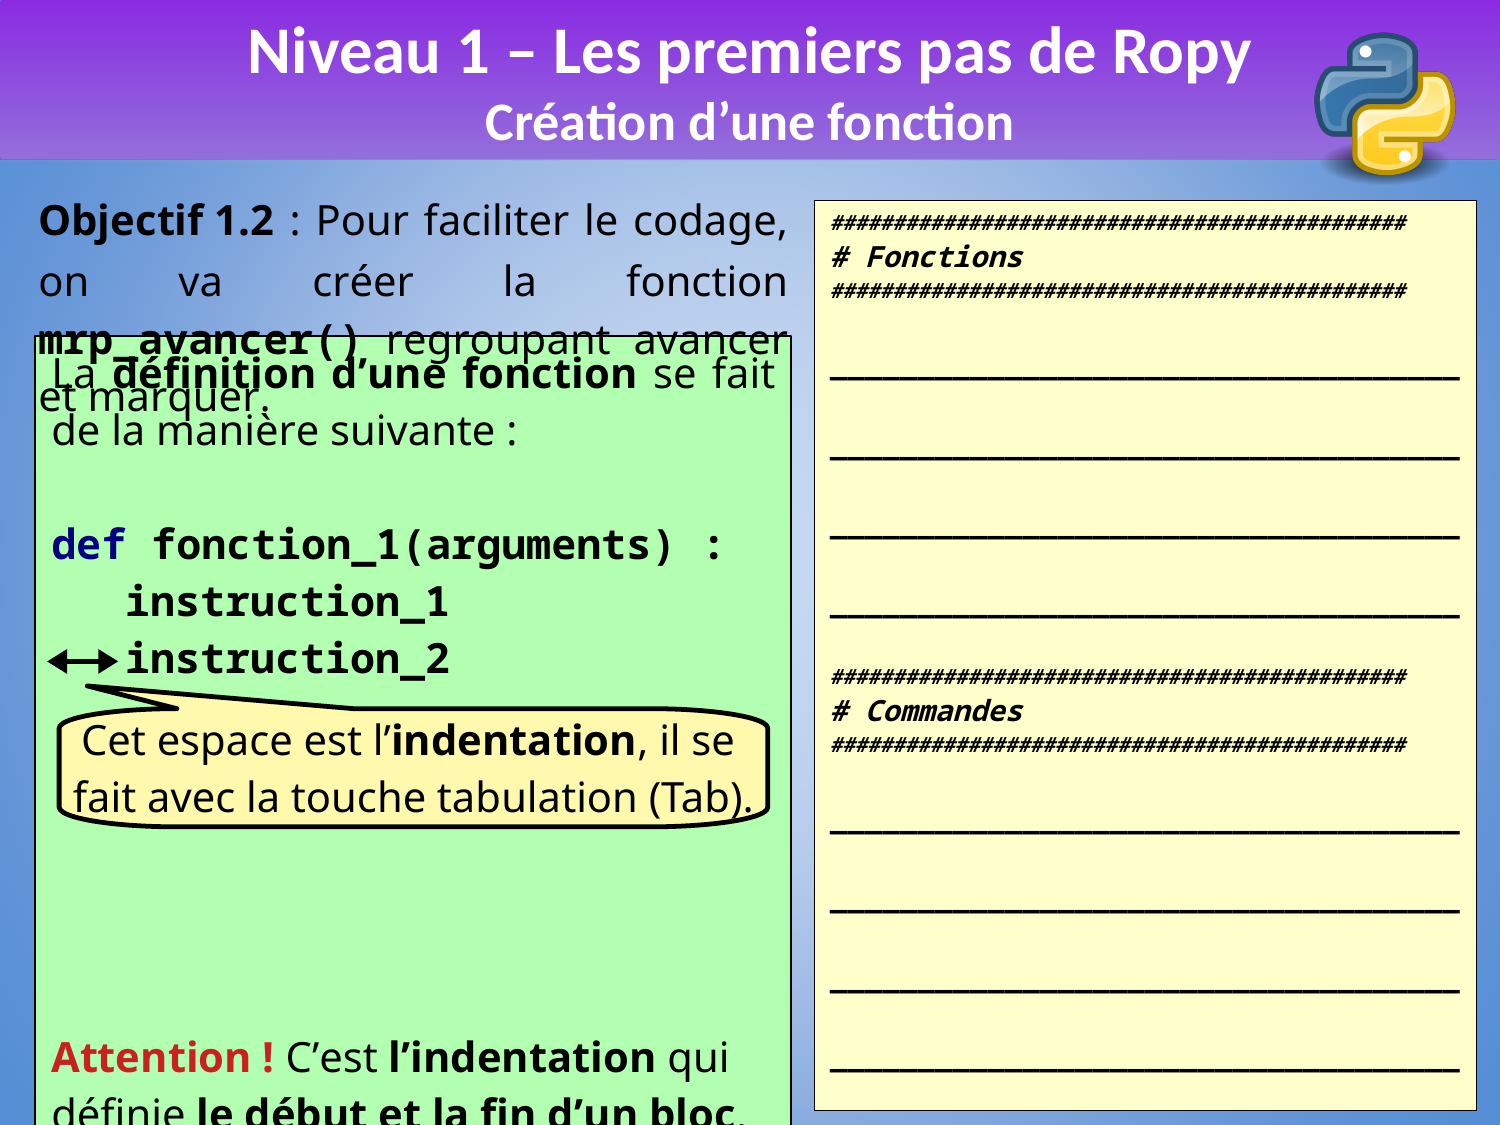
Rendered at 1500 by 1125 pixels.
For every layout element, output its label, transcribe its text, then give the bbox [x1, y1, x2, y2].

text_box Objectif 1.2 : Pour faciliter le codage, on va créer la fonction mrp_avancer() regroupant avancer et marquer. [23, 183, 804, 328]
text_box Cet espace est l’indentation, il se fait avec la touche tabulation (Tab). [59, 685, 768, 827]
picture [0, 29, 1500, 1125]
text_box ############################################## # Fonctions ############################################## ____________________________________ ____________________________________ ____________________________________ ____________________________________ ############################################## # Commandes ############################################## ____________________________________ ____________________________________ ____________________________________ ____________________________________ ____________________________________ ____________________________________ ____________________________________ ____________________________________ [814, 200, 1477, 1111]
text_box Niveau 1 – Les premiers pas de Ropy Création d’une fonction [0, 0, 1500, 159]
picture [327, 328, 349, 335]
text_box La définition d’une fonction se fait de la manière suivante : def fonction_1(arguments) : instruction_1 instruction_2 … return valeurs_renvoyées Attention ! C’est l’indentation qui définie le début et la fin d’un bloc. L’appel de la fonction est des plus simple : fonction_1(arguments) [35, 335, 792, 1111]
picture [352, 328, 600, 335]
